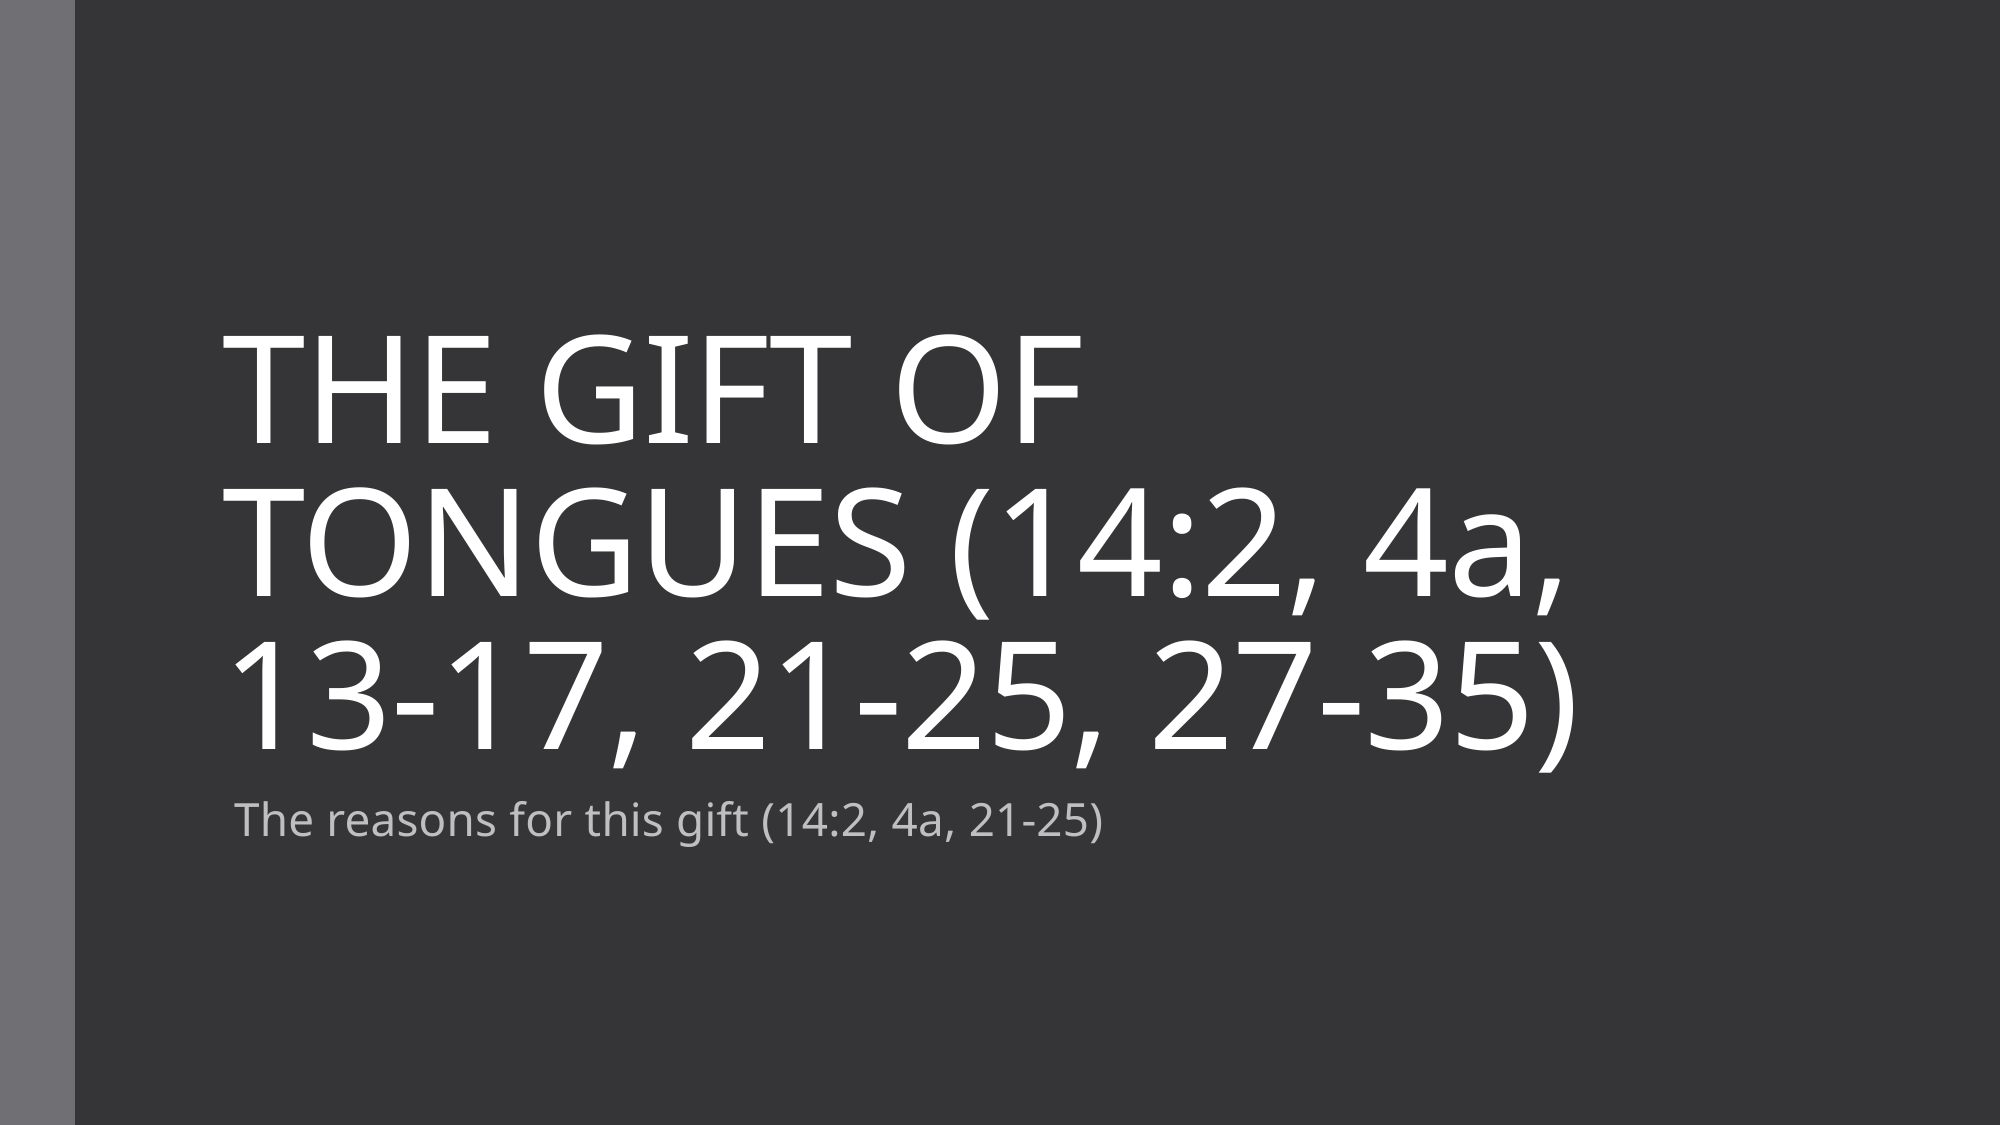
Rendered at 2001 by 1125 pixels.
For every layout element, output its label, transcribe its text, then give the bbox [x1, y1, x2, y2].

title THE GIFT OF TONGUES (14:2, 4a, 13-17, 21-25, 27-35) [206, 124, 1752, 787]
subtitle The reasons for this gift (14:2, 4a, 21-25) [206, 787, 1752, 1066]
